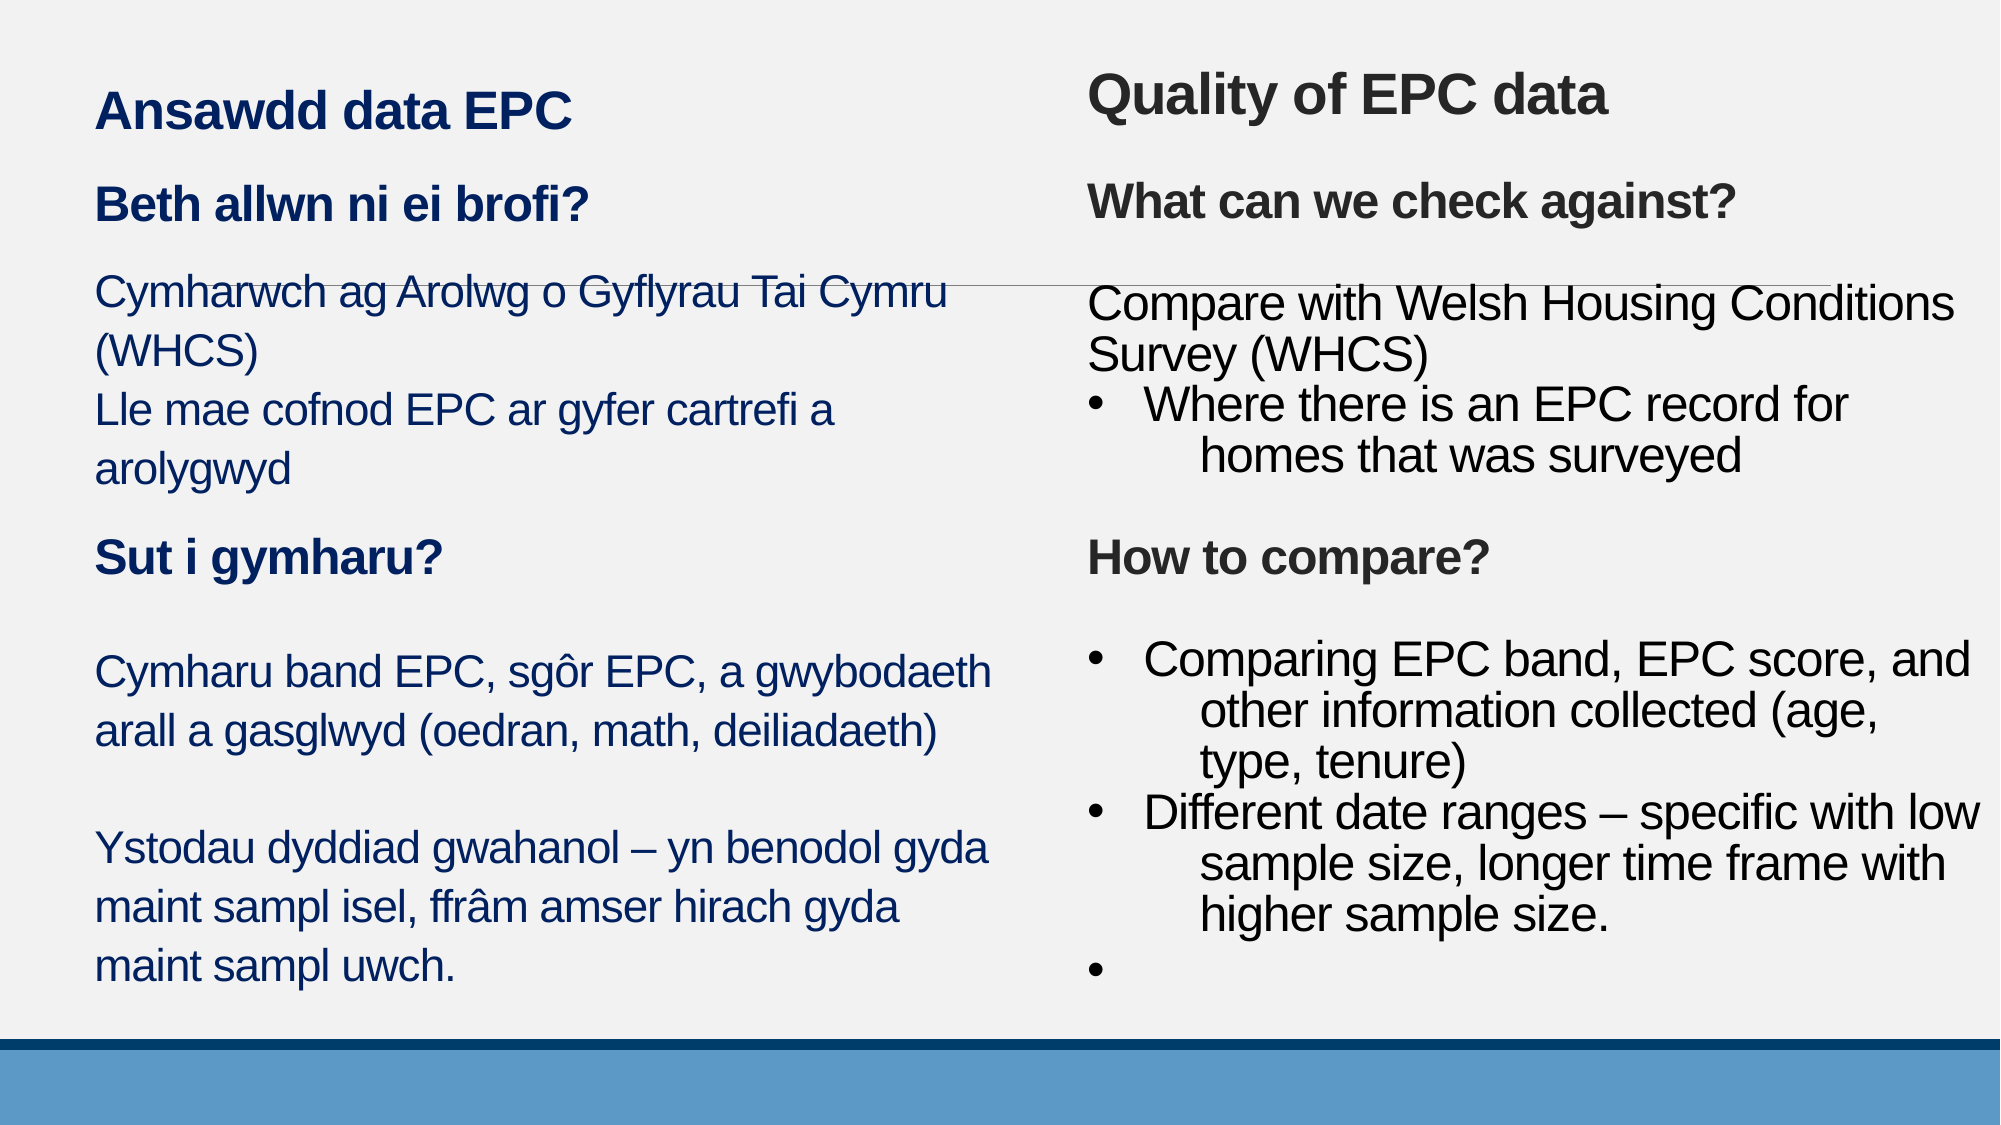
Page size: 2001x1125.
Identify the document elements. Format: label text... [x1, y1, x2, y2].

text_box Quality of EPC data What can we check against? Compare with Welsh Housing Conditions Survey (WHCS) Where there is an EPC record for homes that was surveyed How to compare? Comparing EPC band, EPC score, and other information collected (age, type, tenure) Different date ranges – specific with low sample size, longer time frame with higher sample size. [1072, 10, 2000, 1055]
title Ansawdd data EPC Beth allwn ni ei brofi? Cymharwch ag Arolwg o Gyflyrau Tai Cymru (WHCS) Lle mae cofnod EPC ar gyfer cartrefi a arolygwyd Sut i gymharu? Cymharu band EPC, sgôr EPC, a gwybodaeth arall a gasglwyd (oedran, math, deiliadaeth) Ystodau dyddiad gwahanol – yn benodol gyda maint sampl isel, ffrâm amser hirach gyda maint sampl uwch. [79, 19, 1008, 1098]
